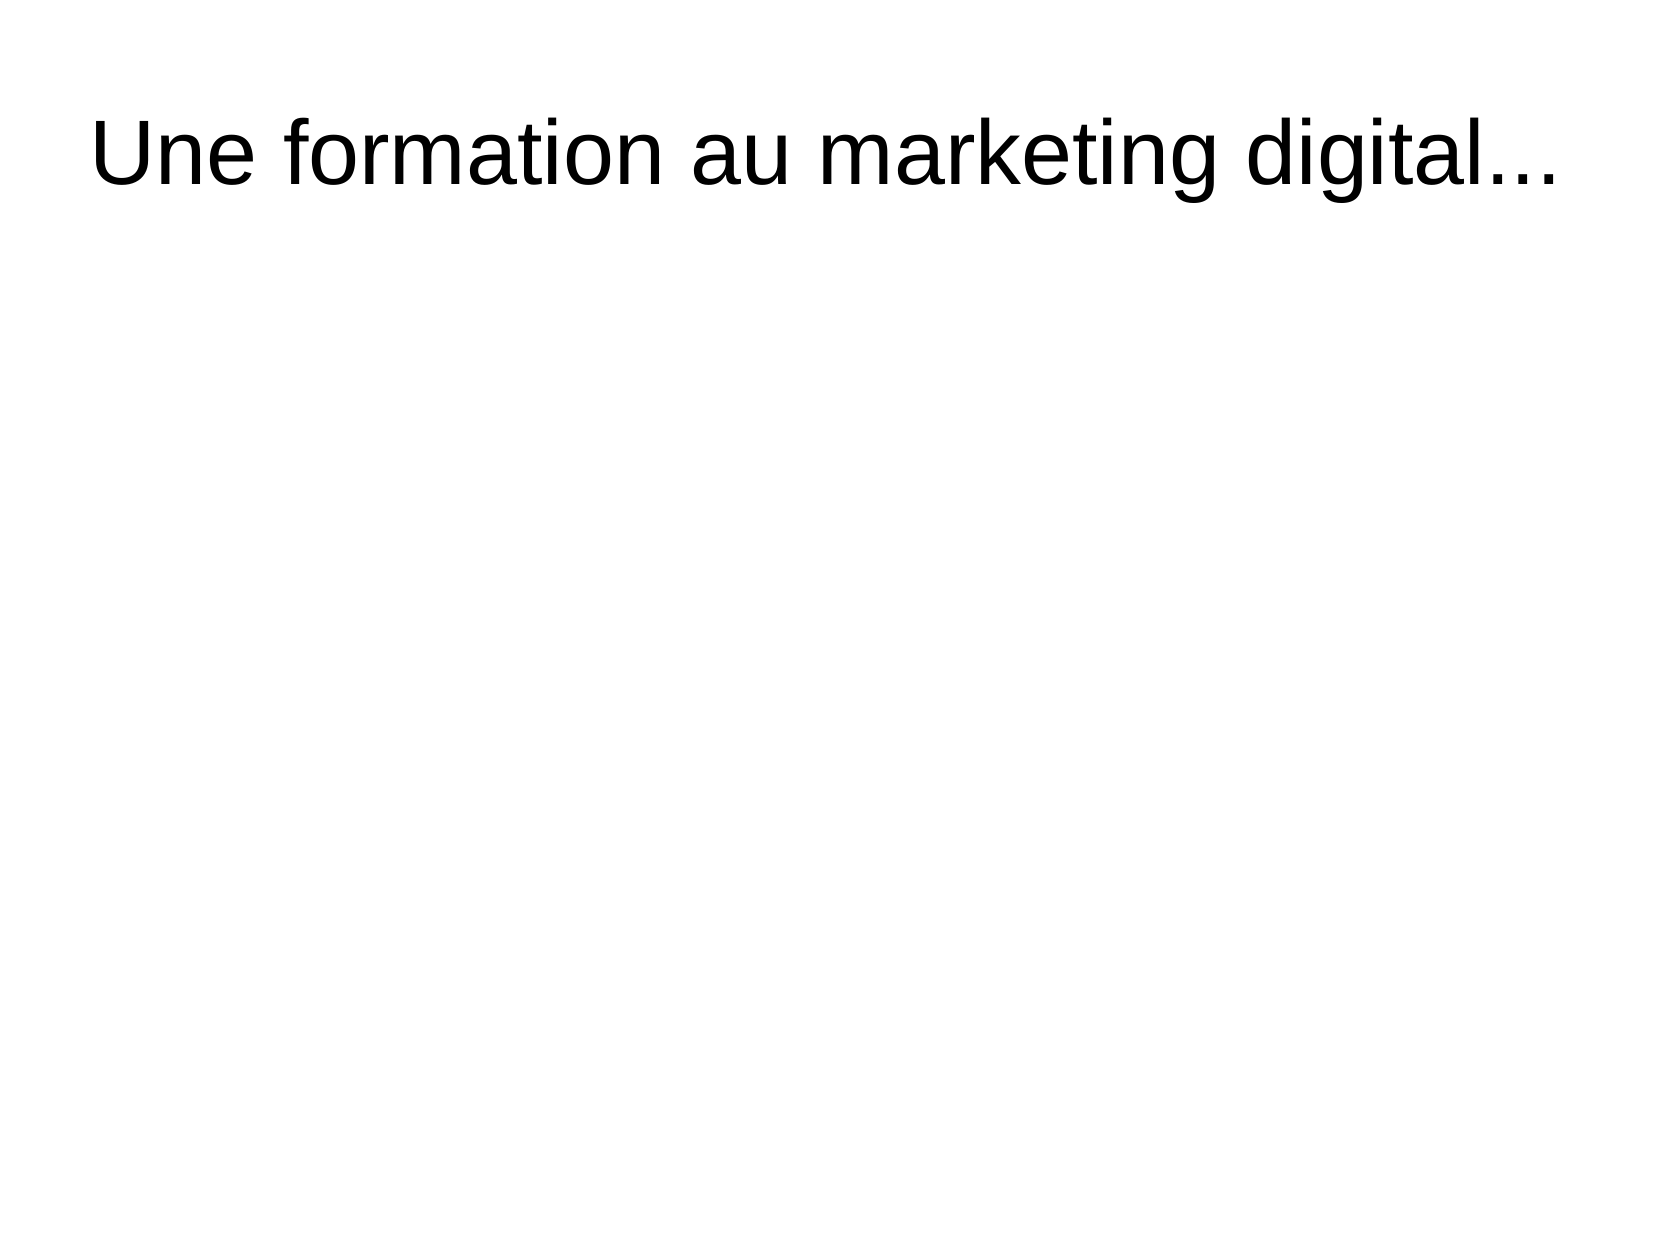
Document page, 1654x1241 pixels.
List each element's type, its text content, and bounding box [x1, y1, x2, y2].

title Une formation au marketing digital... [82, 49, 1571, 257]
